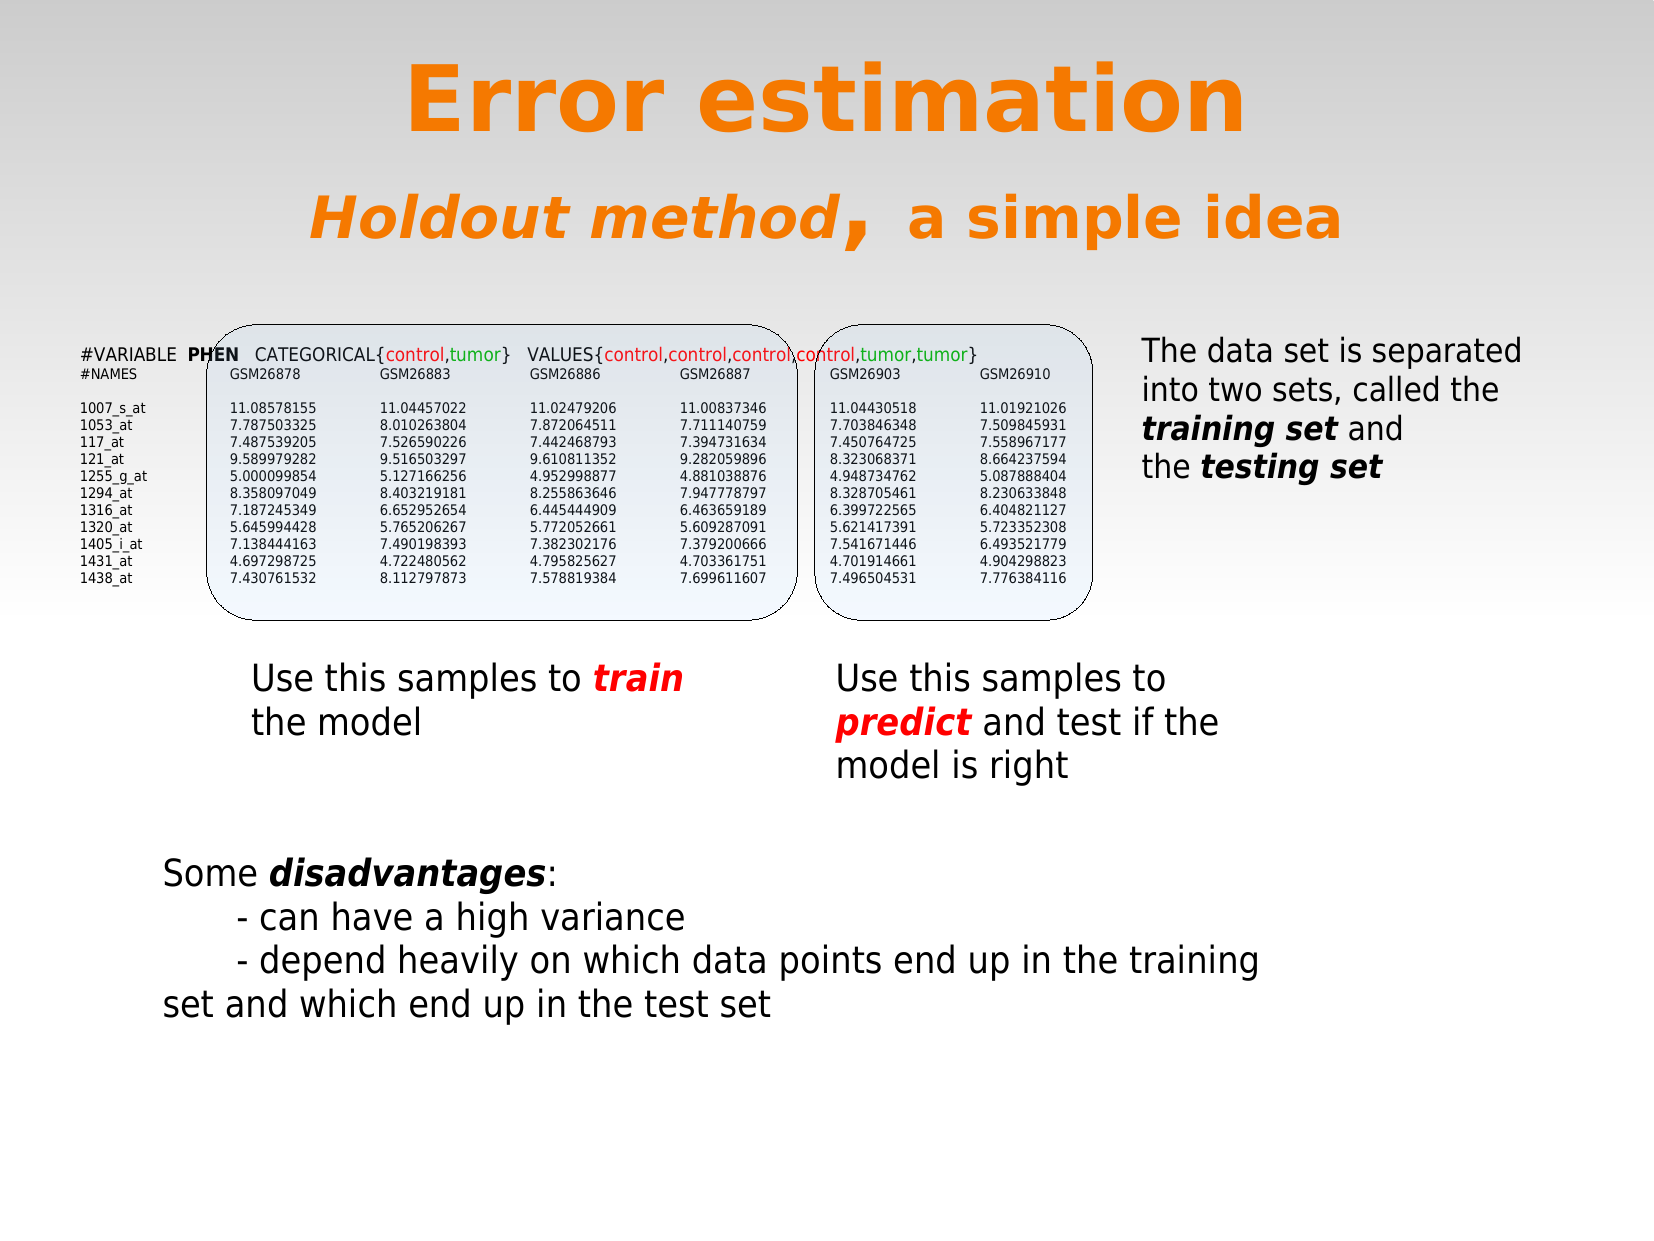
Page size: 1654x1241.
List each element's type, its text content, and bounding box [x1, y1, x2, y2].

text_box #VARIABLE PHEN CATEGORICAL{control,tumor} VALUES{control,control,control,control,tumor,tumor} #NAMES GSM26878 GSM26883 GSM26886 GSM26887 GSM26903 GSM26910 1007_s_at 11.08578155 11.04457022 11.02479206 11.00837346 11.04430518 11.01921026 1053_at 7.787503325 8.010263804 7.872064511 7.711140759 7.703846348 7.509845931 117_at 7.487539205 7.526590226 7.442468793 7.394731634 7.450764725 7.558967177 121_at 9.589979282 9.516503297 9.610811352 9.282059896 8.323068371 8.664237594 1255_g_at 5.000099854 5.127166256 4.952998877 4.881038876 4.948734762 5.087888404 1294_at 8.358097049 8.403219181 8.255863646 7.947778797 8.328705461 8.230633848 1316_at 7.187245349 6.652952654 6.445444909 6.463659189 6.399722565 6.404821127 1320_at 5.645994428 5.765206267 5.772052661 5.609287091 5.621417391 5.723352308 1405_i_at 7.138444163 7.490198393 7.382302176 7.379200666 7.541671446 6.493521779 1431_at 4.697298725 4.722480562 4.795825627 4.703361751 4.701914661 4.904298823 1438_at 7.430761532 8.112797873 7.578819384 7.699611607 7.496504531 7.776384116 [64, 336, 1099, 632]
text_box Use this samples to train the model [236, 649, 739, 752]
text_box [814, 324, 1093, 621]
title Error estimation Holdout method, a simple idea [82, 45, 1571, 261]
text_box Some disadvantages: - can have a high variance - depend heavily on which data points end up in the training set and which end up in the test set [147, 844, 1447, 1052]
text_box [206, 324, 798, 621]
text_box The data set is separated into two sets, called the training set and the testing set [1126, 324, 1630, 502]
text_box Use this samples to predict and test if the model is right [820, 649, 1241, 796]
